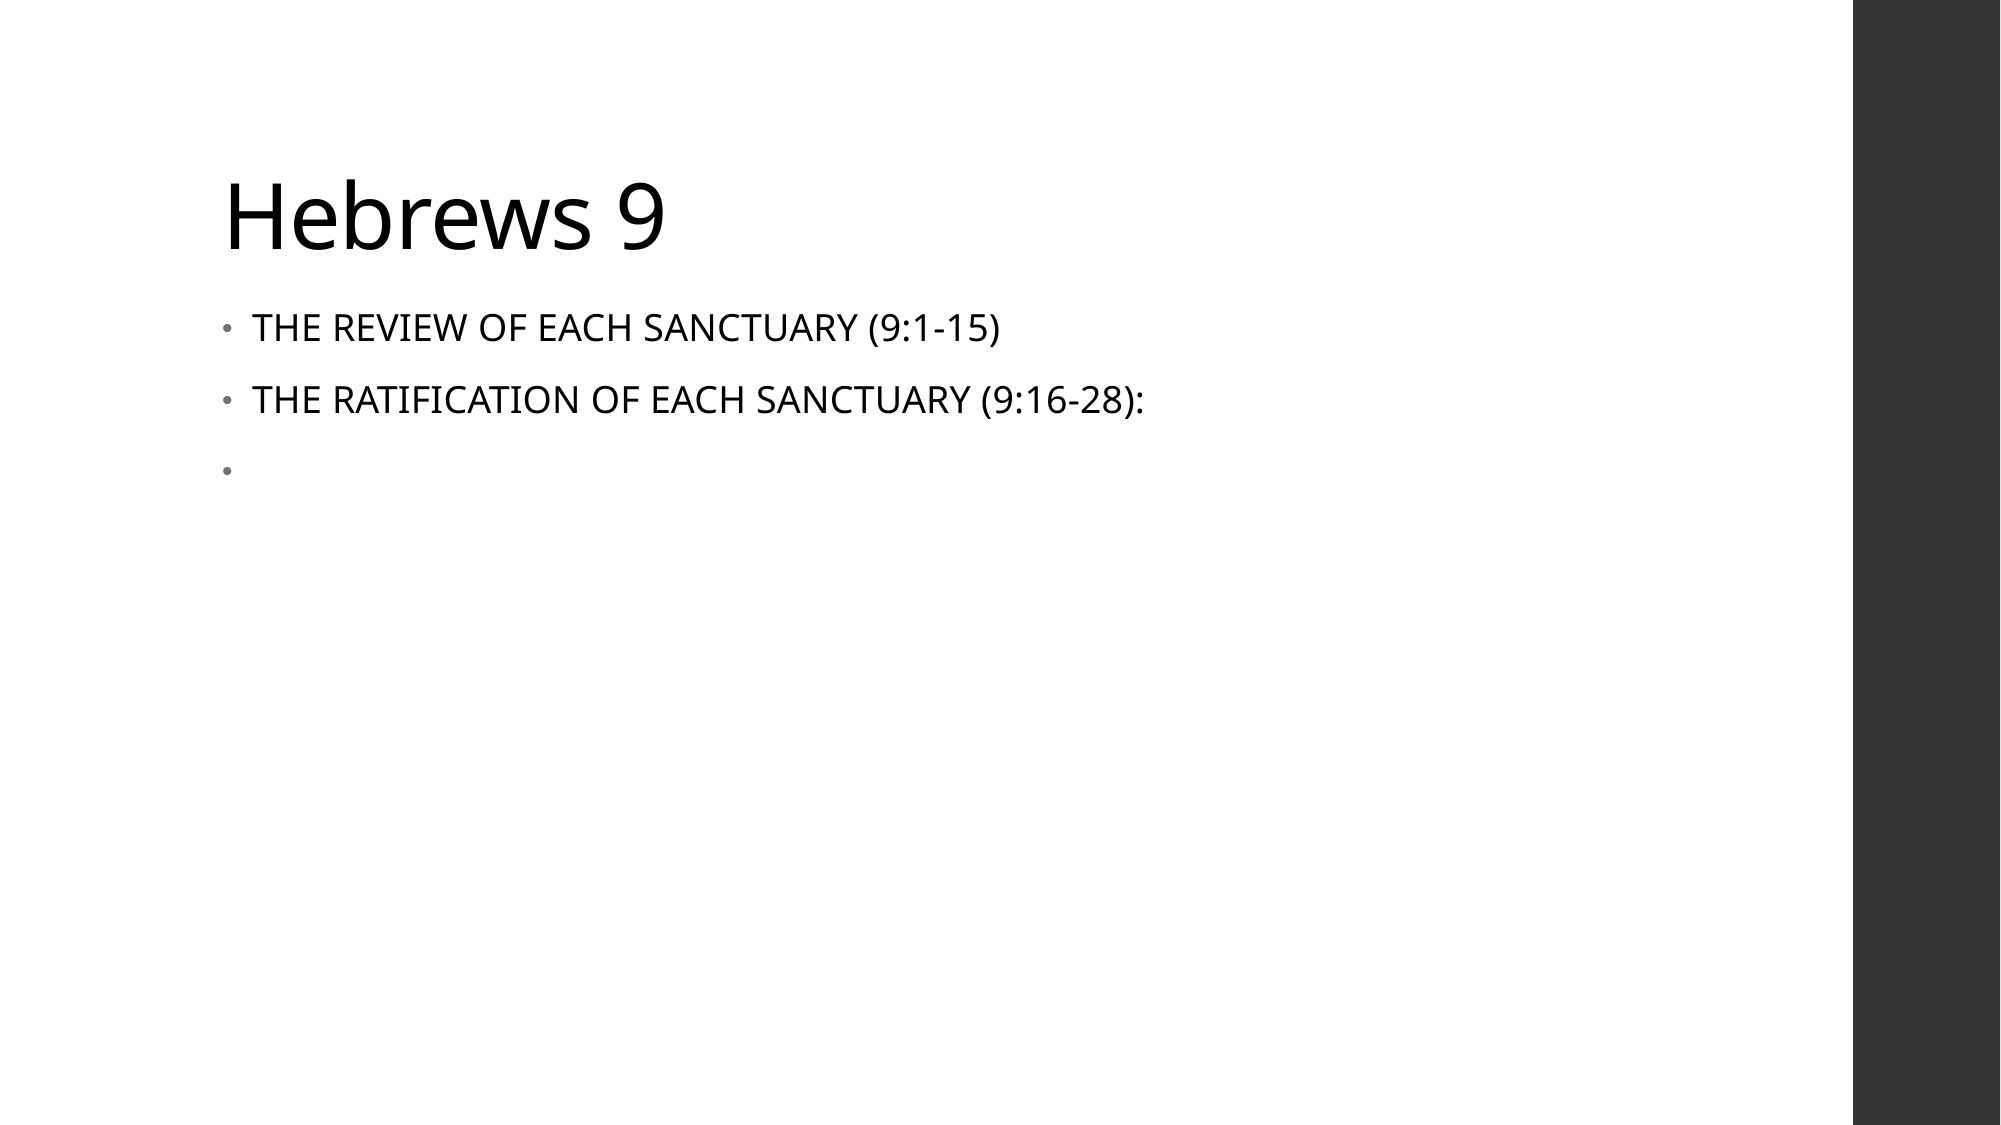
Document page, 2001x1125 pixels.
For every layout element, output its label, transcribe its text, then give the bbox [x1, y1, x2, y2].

title Hebrews 9 [206, 60, 1797, 278]
list THE REVIEW OF EACH SANCTUARY (9:1-15) THE RATIFICATION OF EACH SANCTUARY (9:16-28): [206, 299, 1617, 1014]
